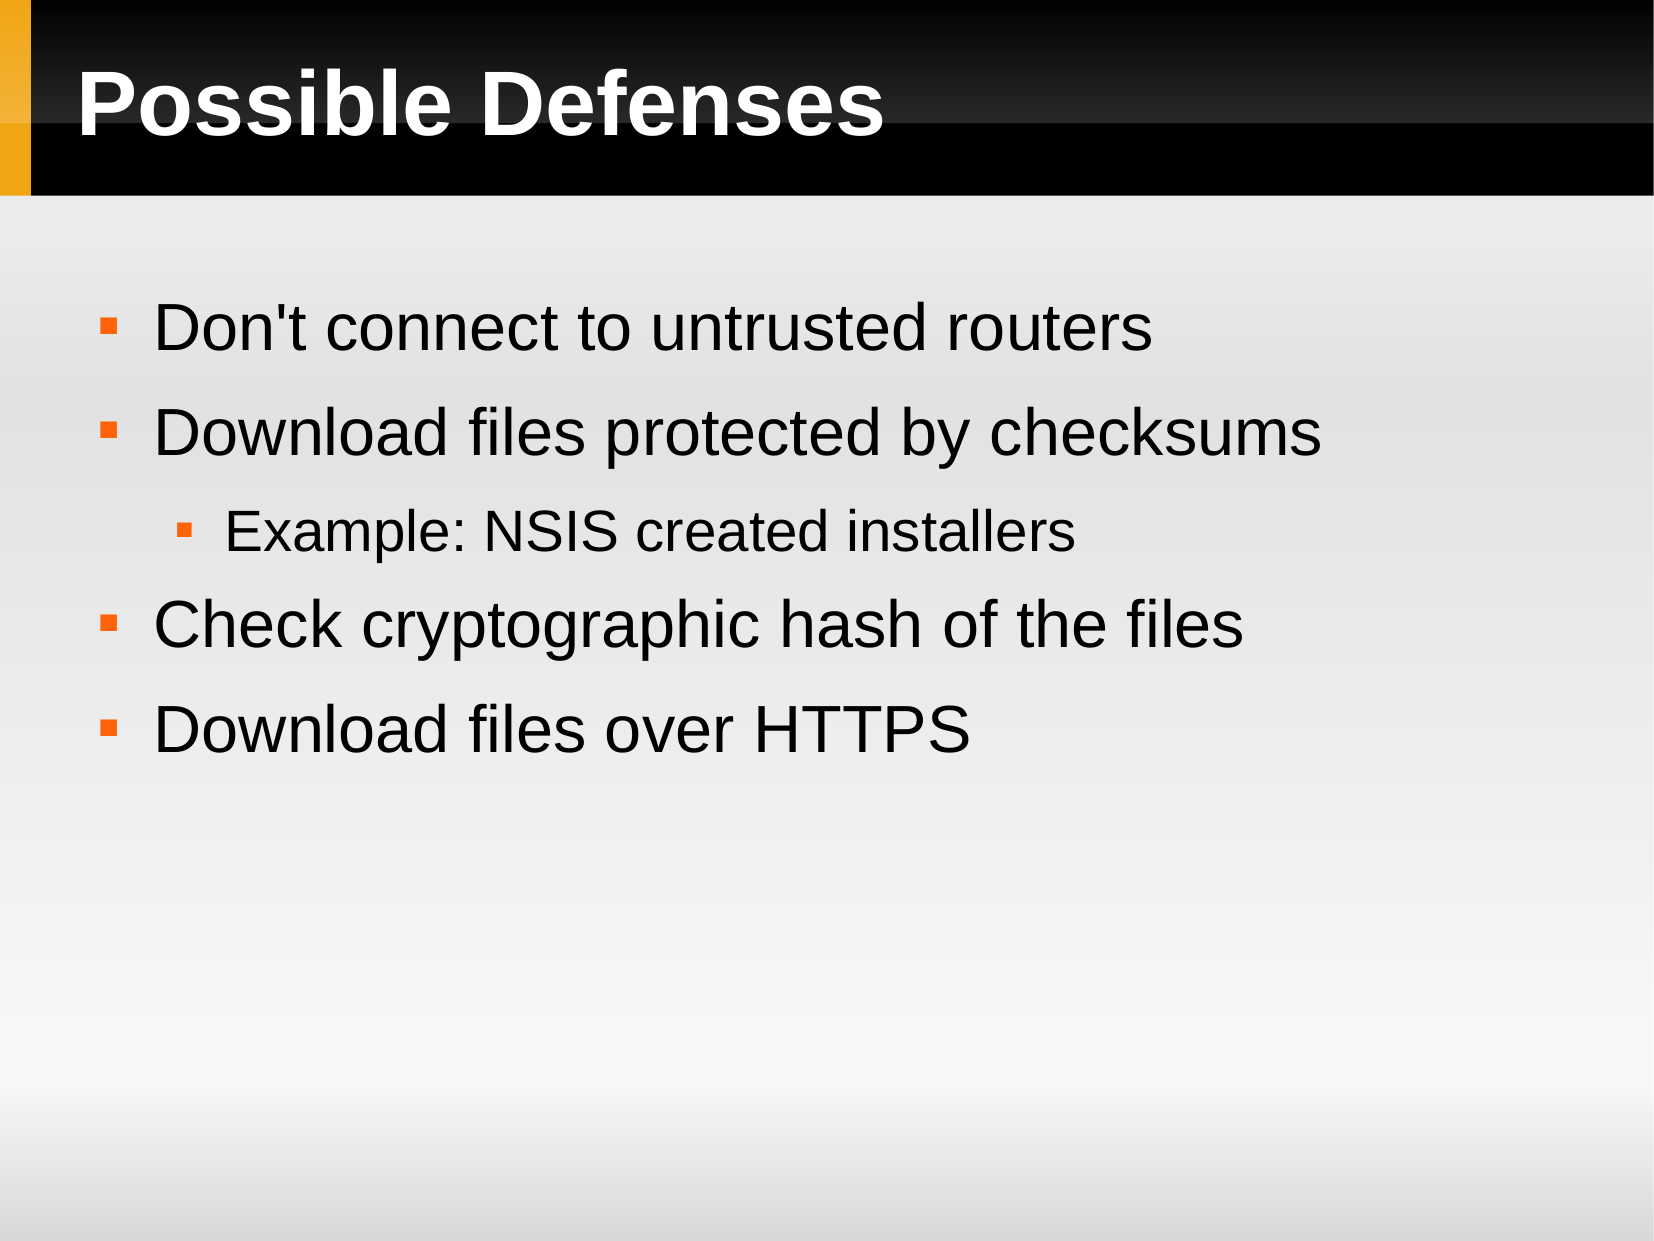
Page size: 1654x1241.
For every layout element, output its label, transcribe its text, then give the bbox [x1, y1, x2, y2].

picture [0, 0, 1654, 1241]
list Don't connect to untrusted routers Download files protected by checksums Example: NSIS created installers Check cryptographic hash of the files Download files over HTTPS [82, 290, 1571, 1094]
title Possible Defenses [76, 7, 1565, 200]
